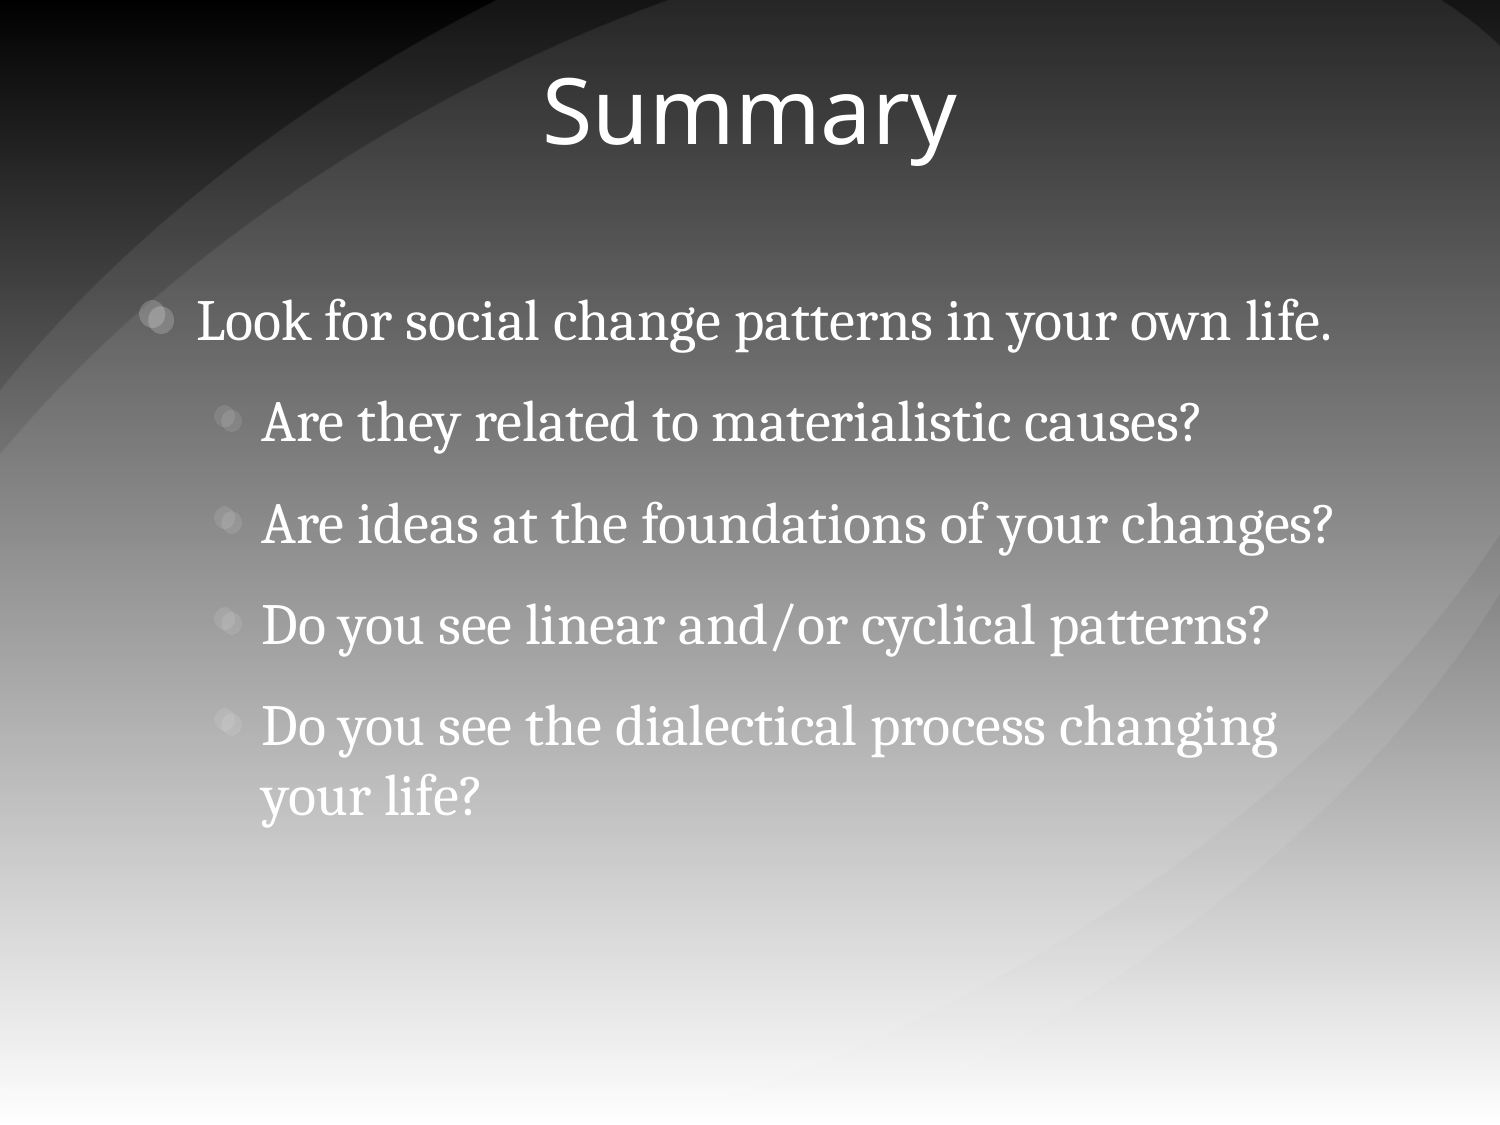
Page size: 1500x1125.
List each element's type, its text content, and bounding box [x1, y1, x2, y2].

list Look for social change patterns in your own life. Are they related to materialistic causes? Are ideas at the foundations of your changes? Do you see linear and/or cyclical patterns? Do you see the dialectical process changing your life? [125, 275, 1388, 1075]
picture [0, 0, 1500, 1125]
title Summary [283, 45, 1216, 275]
